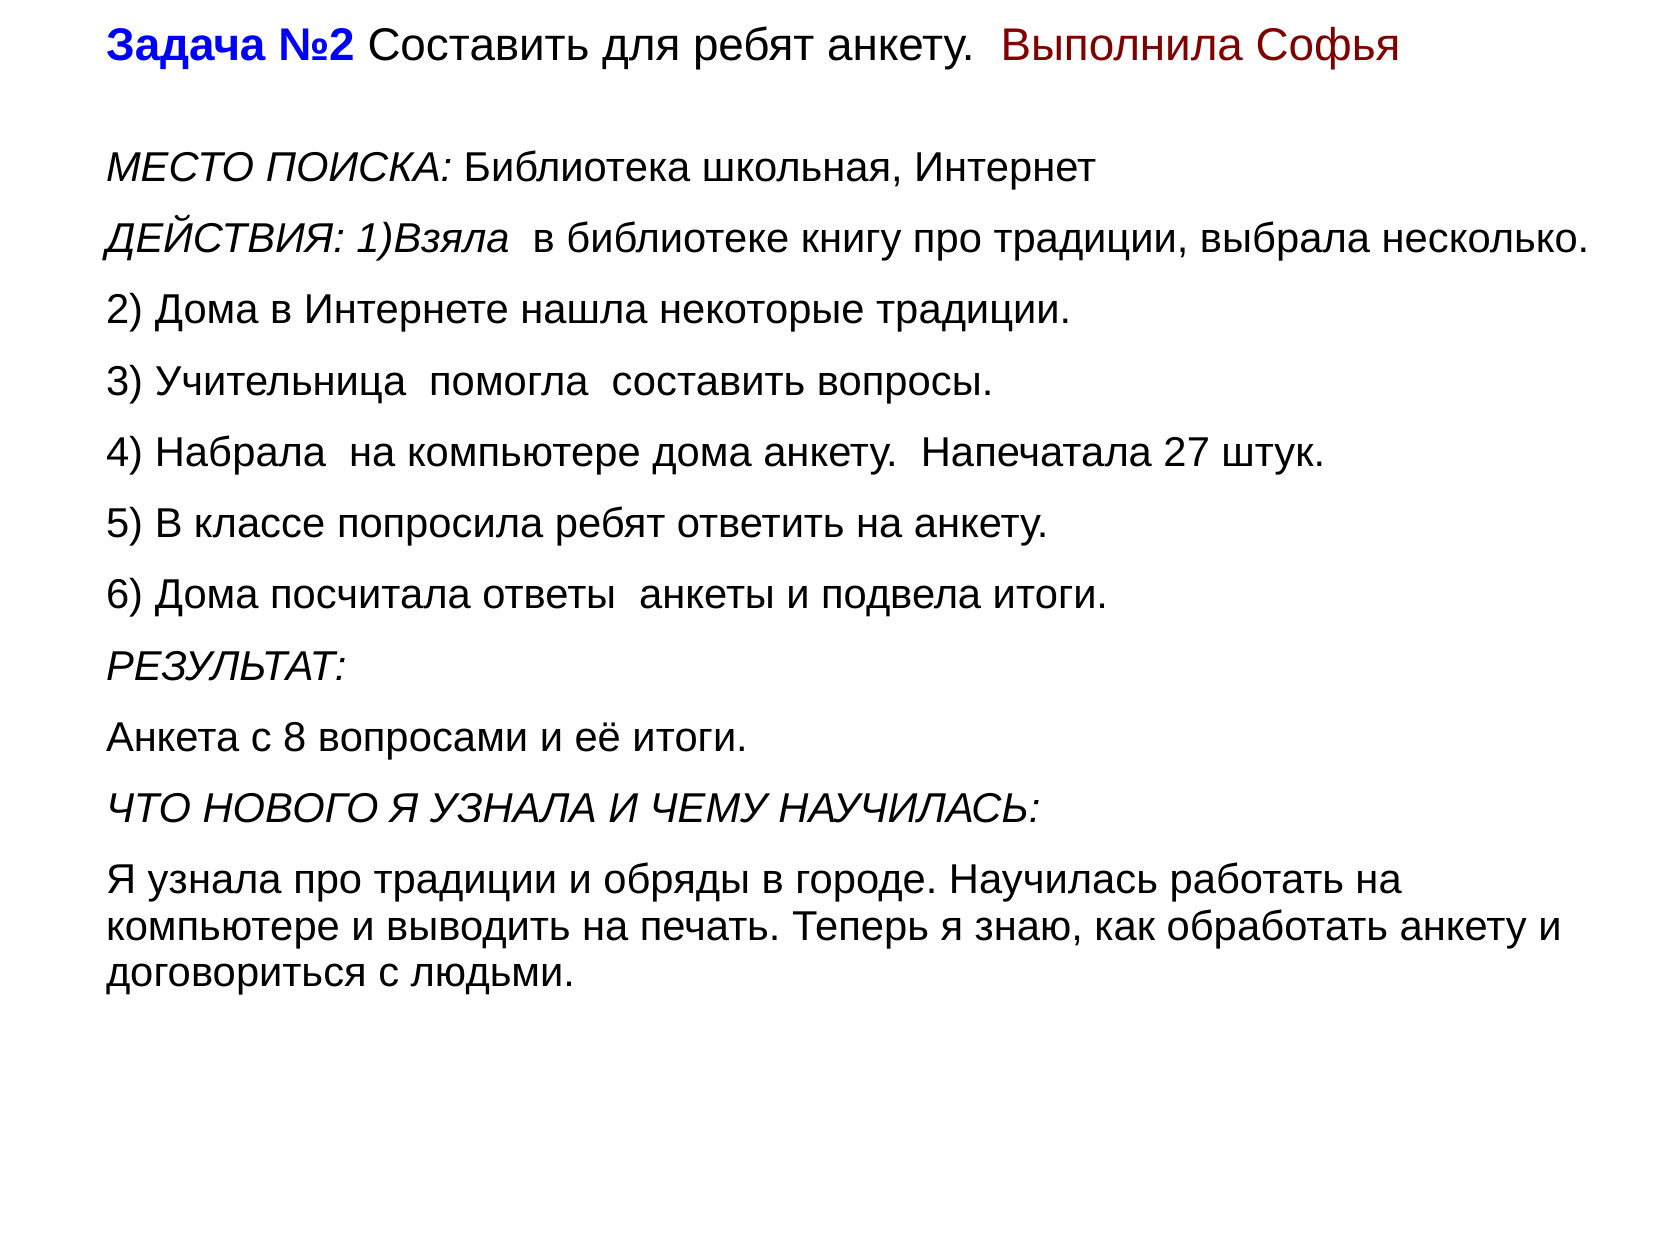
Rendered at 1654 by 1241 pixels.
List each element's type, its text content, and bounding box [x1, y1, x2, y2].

text_box Задача №2 Составить для ребят анкету. Выполнила Софья МЕСТО ПОИСКА: Библиотека школьная, Интернет ДЕЙСТВИЯ: 1)Взяла в библиотеке книгу про традиции, выбрала несколько. 2) Дома в Интернете нашла некоторые традиции. 3) Учительница помогла составить вопросы. 4) Набрала на компьютере дома анкету. Напечатала 27 штук. 5) В классе попросила ребят ответить на анкету. 6) Дома посчитала ответы анкеты и подвела итоги. РЕЗУЛЬТАТ: Анкета с 8 вопросами и её итоги. ЧТО НОВОГО Я УЗНАЛА И ЧЕМУ НАУЧИЛАСЬ: Я узнала про традиции и обряды в городе. Научилась работать на компьютере и выводить на печать. Теперь я знаю, как обработать анкету и договориться с людьми. [91, 11, 1630, 1193]
